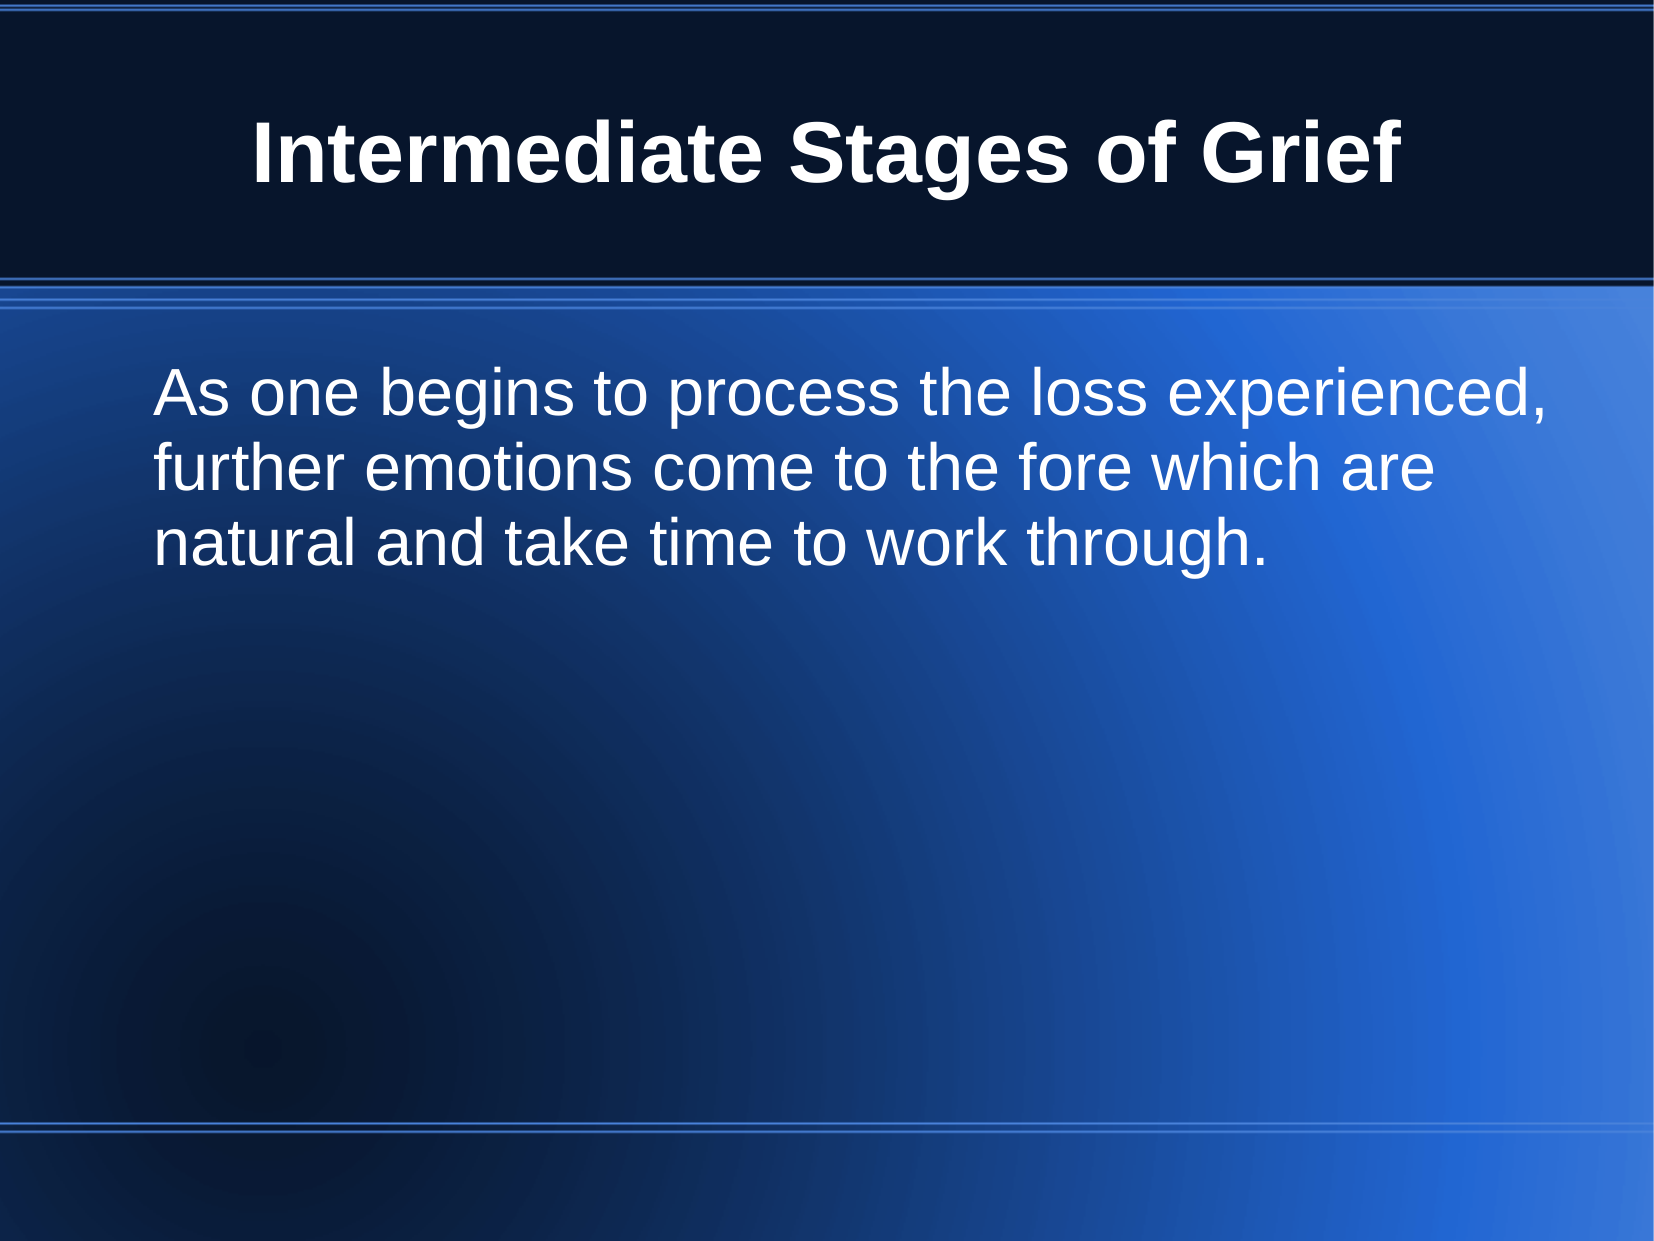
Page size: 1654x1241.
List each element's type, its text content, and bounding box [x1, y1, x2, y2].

title Intermediate Stages of Grief [82, 49, 1571, 257]
picture [0, 0, 1654, 1241]
list As one begins to process the loss experienced, further emotions come to the fore which are natural and take time to work through. [82, 355, 1571, 1058]
